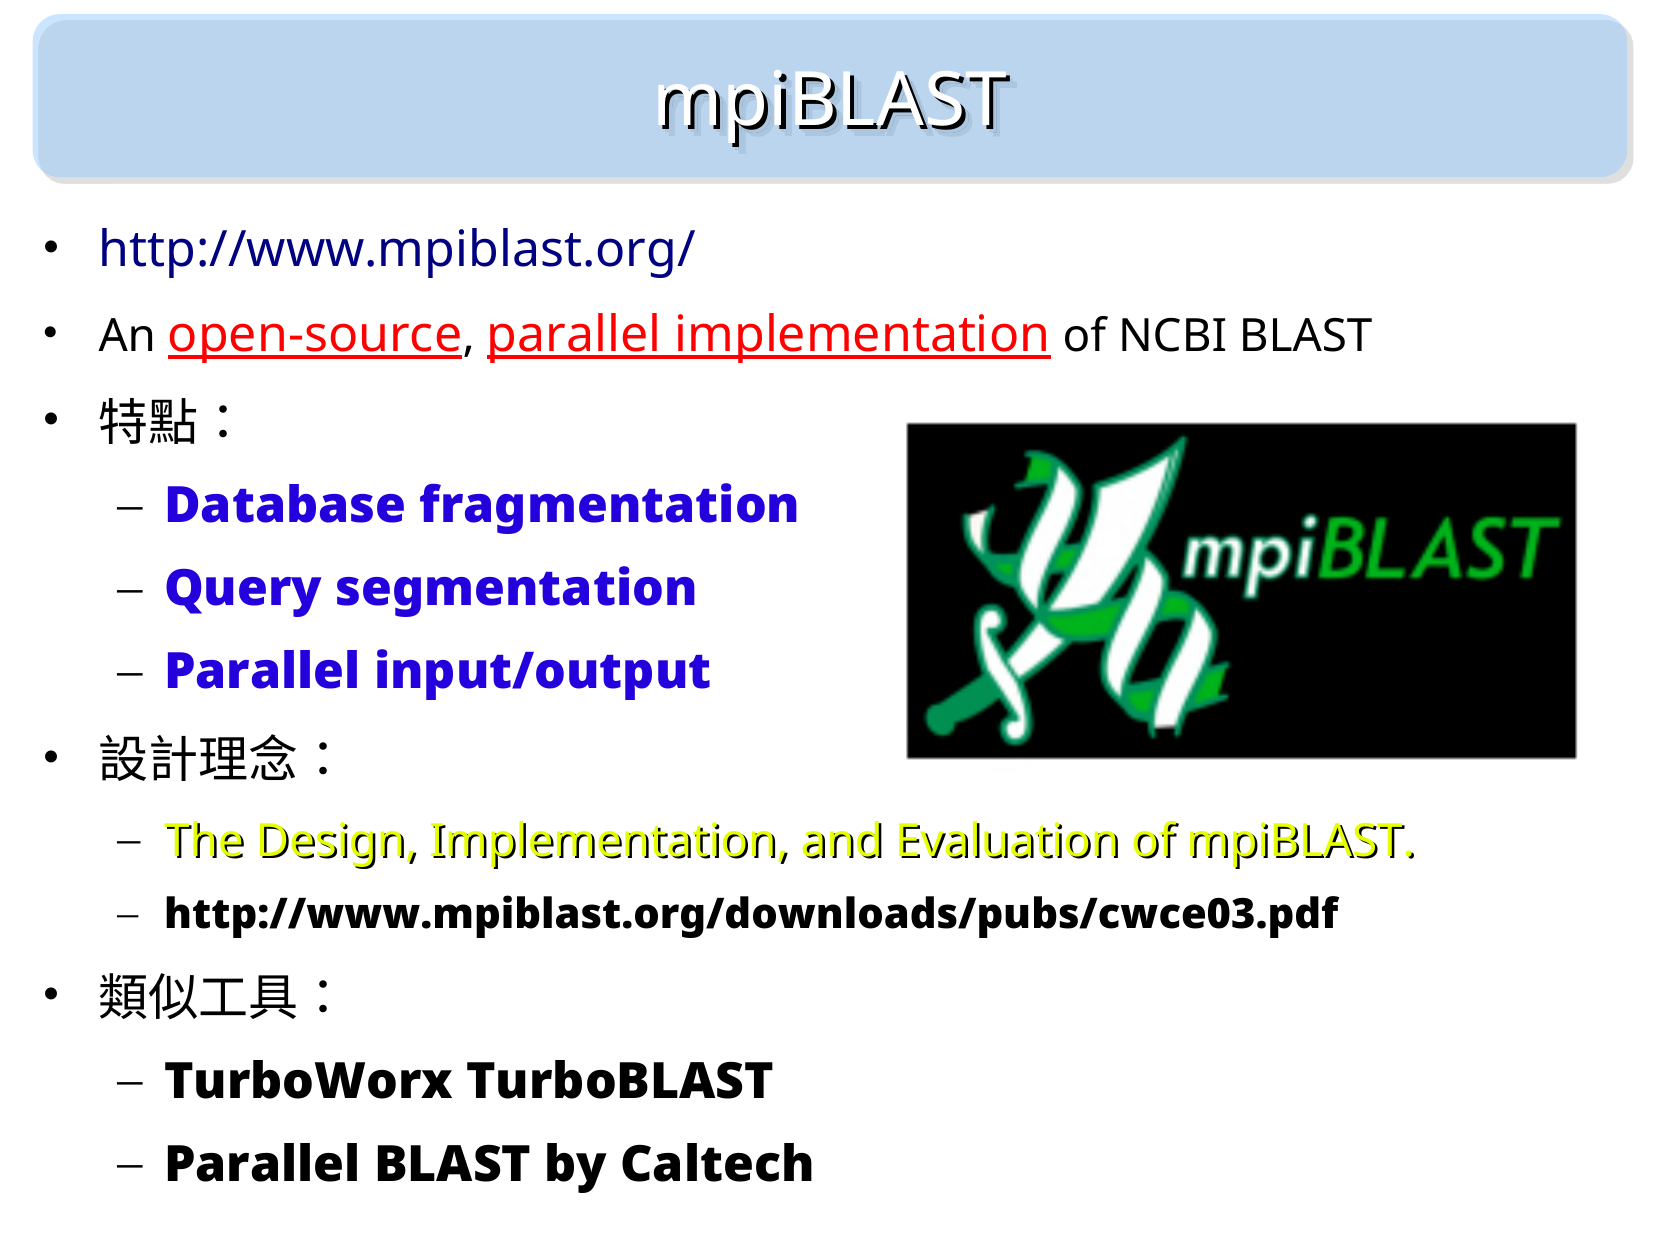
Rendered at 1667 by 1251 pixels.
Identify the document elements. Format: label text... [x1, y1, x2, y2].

picture [905, 418, 1584, 773]
list http://www.mpiblast.org/ An open-source, parallel implementation of NCBI BLAST 特點： Database fragmentation Query segmentation Parallel input/output 設計理念： The Design, Implementation, and Evaluation of mpiBLAST. http://www.mpiblast.org/downloads/pubs/cwce03.pdf 類似工具： TurboWorx TurboBLAST Parallel BLAST by Caltech [42, 212, 1625, 1217]
text_box mpiBLAST [32, 14, 1628, 178]
